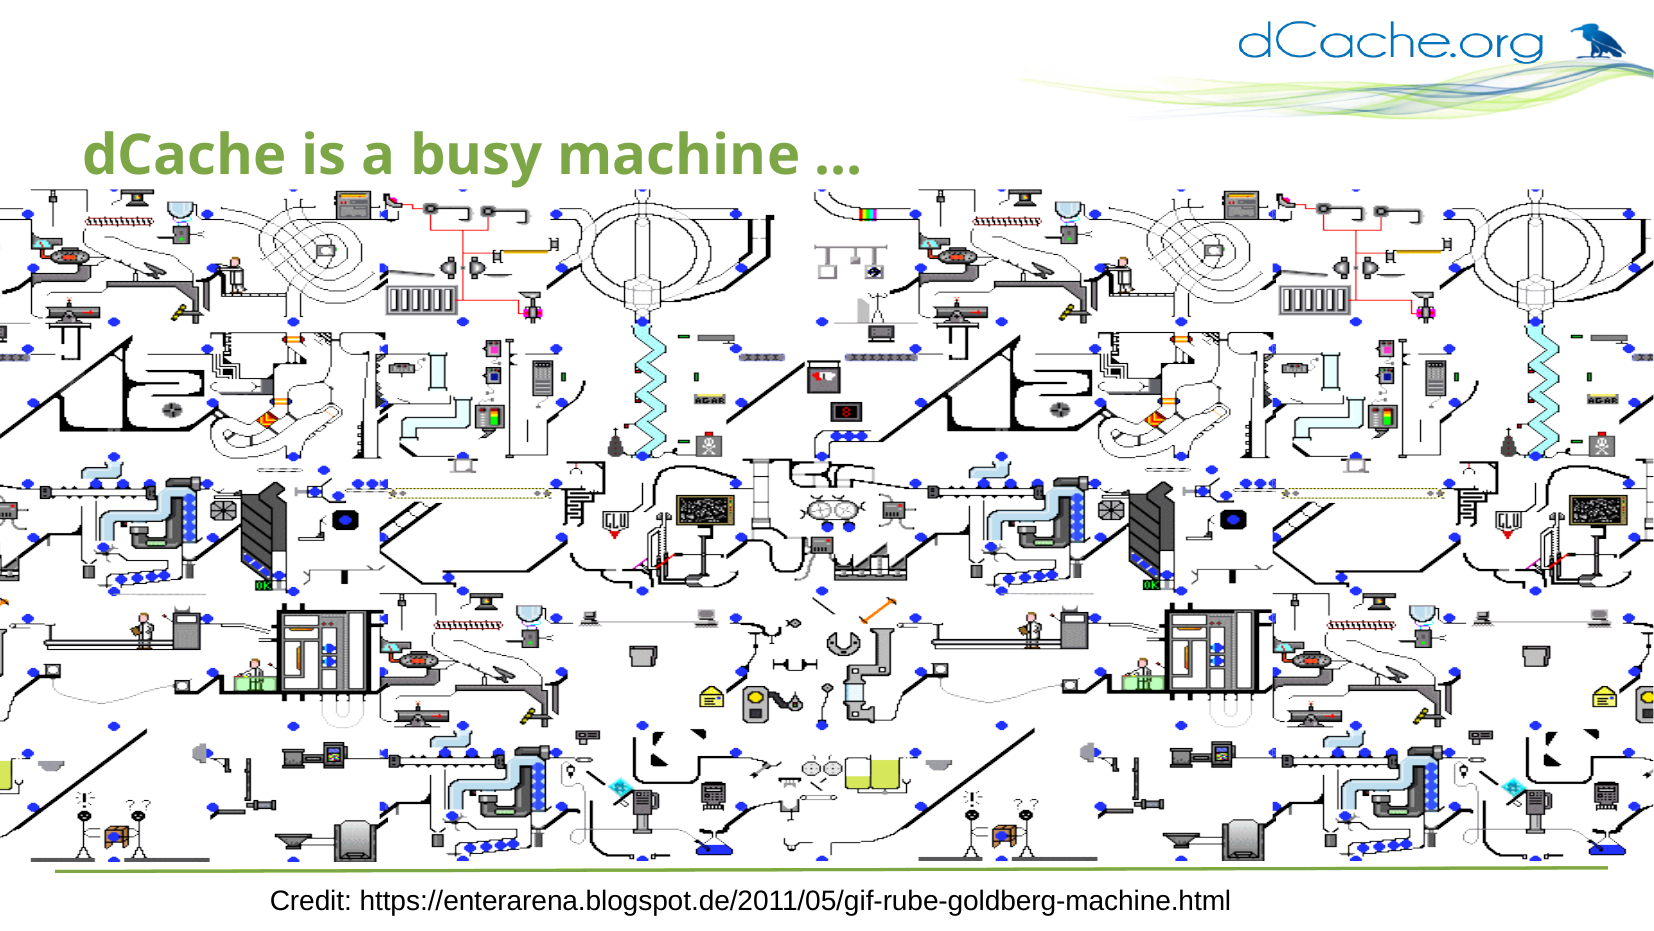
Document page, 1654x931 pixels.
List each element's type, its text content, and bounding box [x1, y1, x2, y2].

text_box Credit: https://enterarena.blogspot.de/2011/05/gif-rube-goldberg-machine.html [255, 877, 1606, 931]
picture [0, 188, 1654, 862]
picture [956, 12, 1654, 127]
title dCache is a busy machine … [82, 116, 1605, 188]
